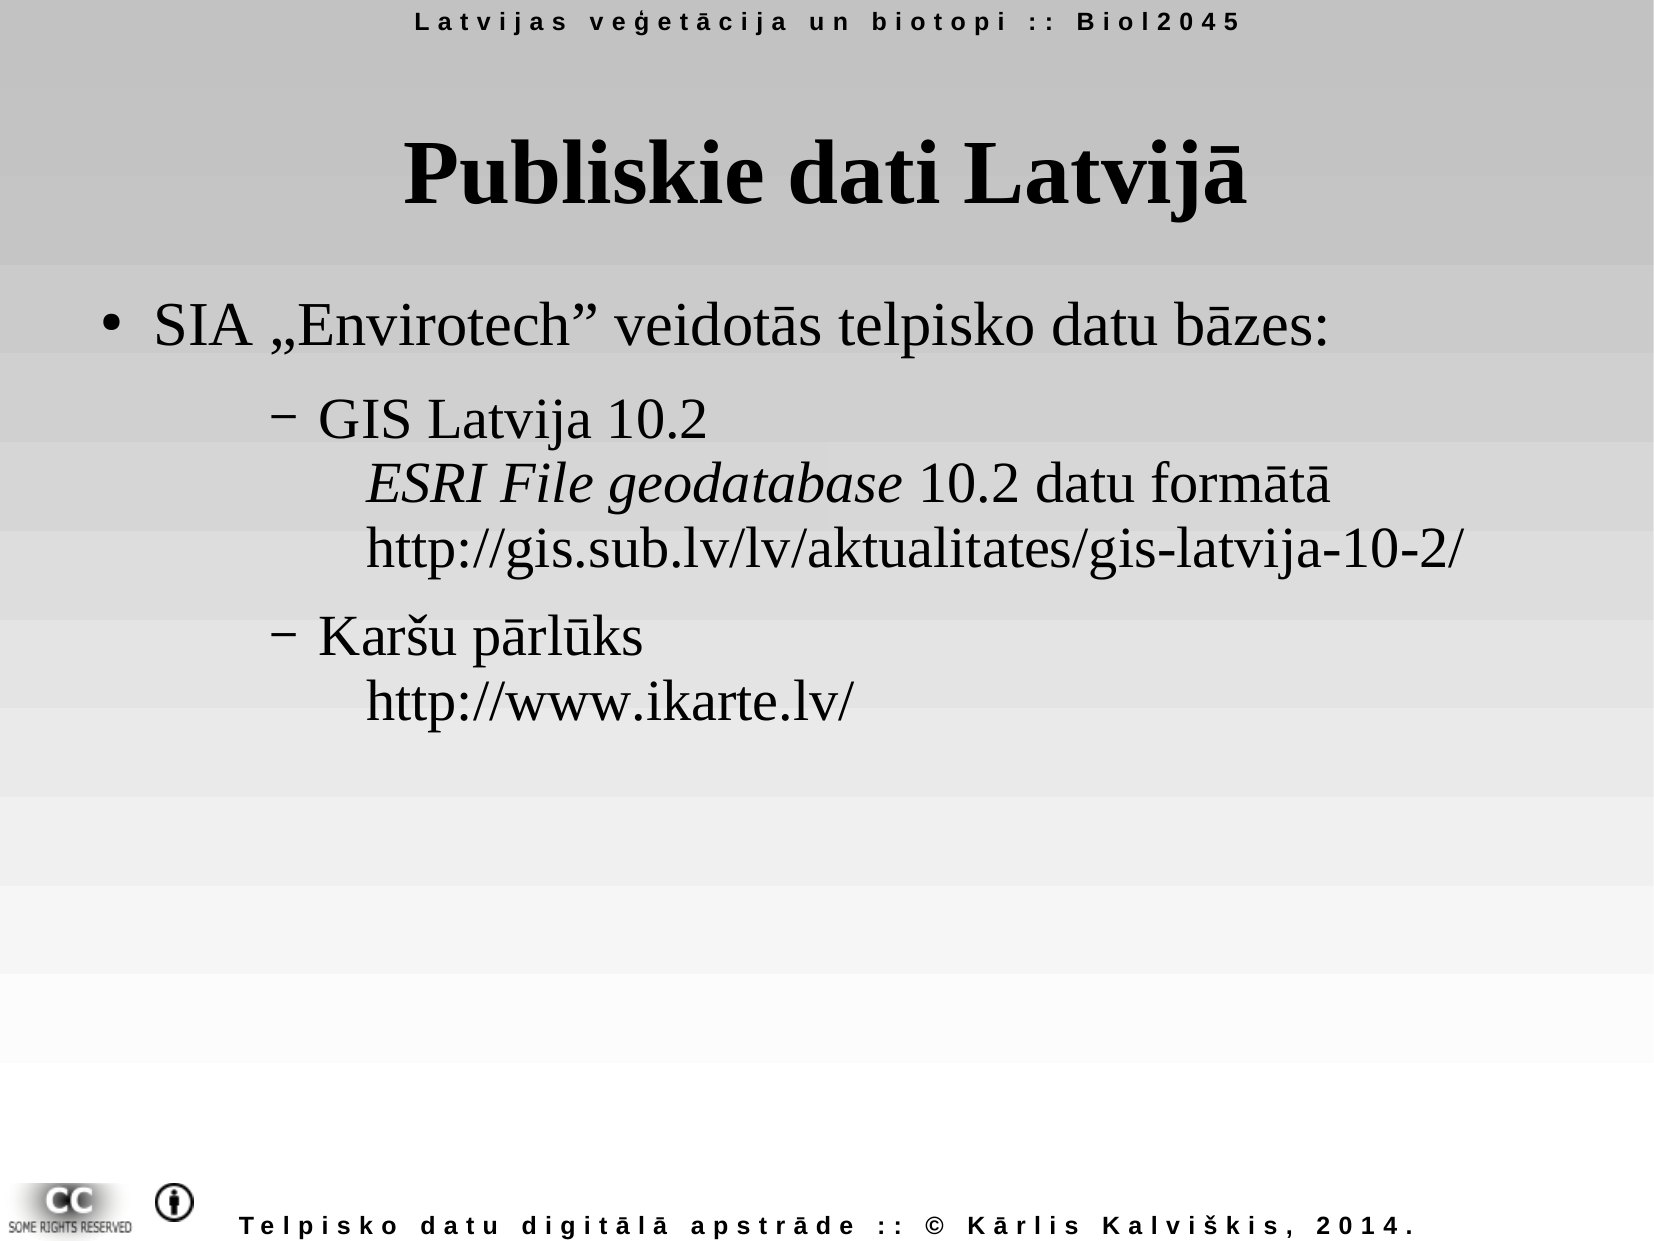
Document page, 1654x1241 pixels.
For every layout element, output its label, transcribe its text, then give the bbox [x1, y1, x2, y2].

list SIA „Envirotech” veidotās telpisko datu bāzes: GIS Latvija 10.2 ESRI File geodatabase 10.2 datu formātā http://gis.sub.lv/lv/aktualitates/gis-latvija-10-2/ Karšu pārlūks http://www.ikarte.lv/ [82, 289, 1571, 1113]
title Publiskie dati Latvijā [29, 49, 1625, 296]
picture [0, 0, 1654, 1241]
